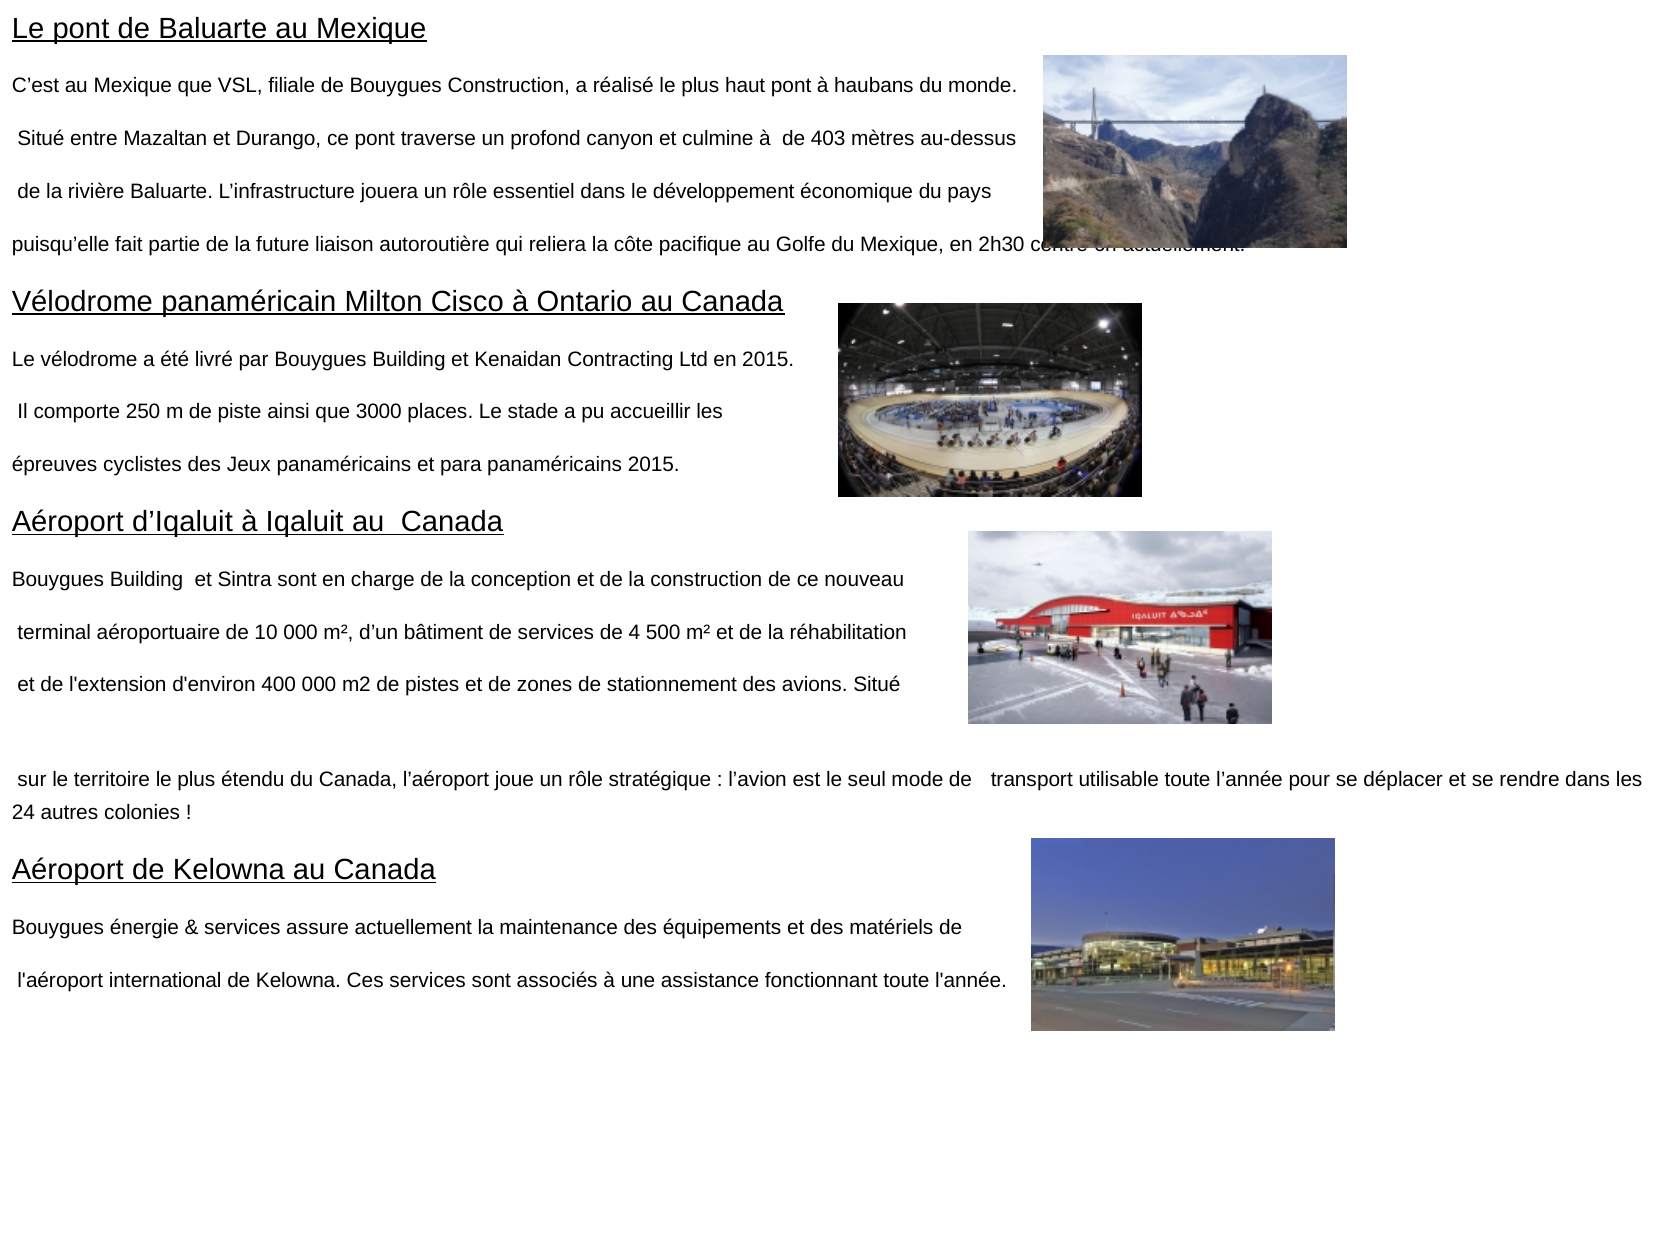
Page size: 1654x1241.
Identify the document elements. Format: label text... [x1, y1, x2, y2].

picture [968, 531, 1272, 724]
picture [838, 303, 1142, 497]
picture [1043, 55, 1347, 249]
list Le pont de Baluarte au Mexique C’est au Mexique que VSL, filiale de Bouygues Construction, a réalisé le plus haut pont à haubans du monde. Situé entre Mazaltan et Durango, ce pont traverse un profond canyon et culmine à de 403 mètres au-dessus de la rivière Baluarte. L’infrastructure jouera un rôle essentiel dans le développement économique du pays puisqu’elle fait partie de la future liaison autoroutière qui reliera la côte pacifique au Golfe du Mexique, en 2h30 contre 6h actuellement. Vélodrome panaméricain Milton Cisco à Ontario au Canada Le vélodrome a été livré par Bouygues Building et Kenaidan Contracting Ltd en 2015. Il comporte 250 m de piste ainsi que 3000 places. Le stade a pu accueillir les épreuves cyclistes des Jeux panaméricains et para panaméricains 2015. Aéroport d’Iqaluit à Iqaluit au Canada Bouygues Building et Sintra sont en charge de la conception et de la construction de ce nouveau terminal aéroportuaire de 10 000 m², d’un bâtiment de services de 4 500 m² et de la réhabilitation et de l'extension d'environ 400 000 m2 de pistes et de zones de stationnement des avions. Situé sur le territoire le plus étendu du Canada, l’aéroport joue un rôle stratégique : l’avion est le seul mode de transport utilisable toute l’année pour se déplacer et se rendre dans les 24 autres colonies ! Aéroport de Kelowna au Canada Bouygues énergie & services assure actuellement la maintenance des équipements et des matériels de l'aéroport international de Kelowna. Ces services sont associés à une assistance fonctionnant toute l'année. [11, 11, 1654, 1241]
picture [1031, 838, 1335, 1031]
